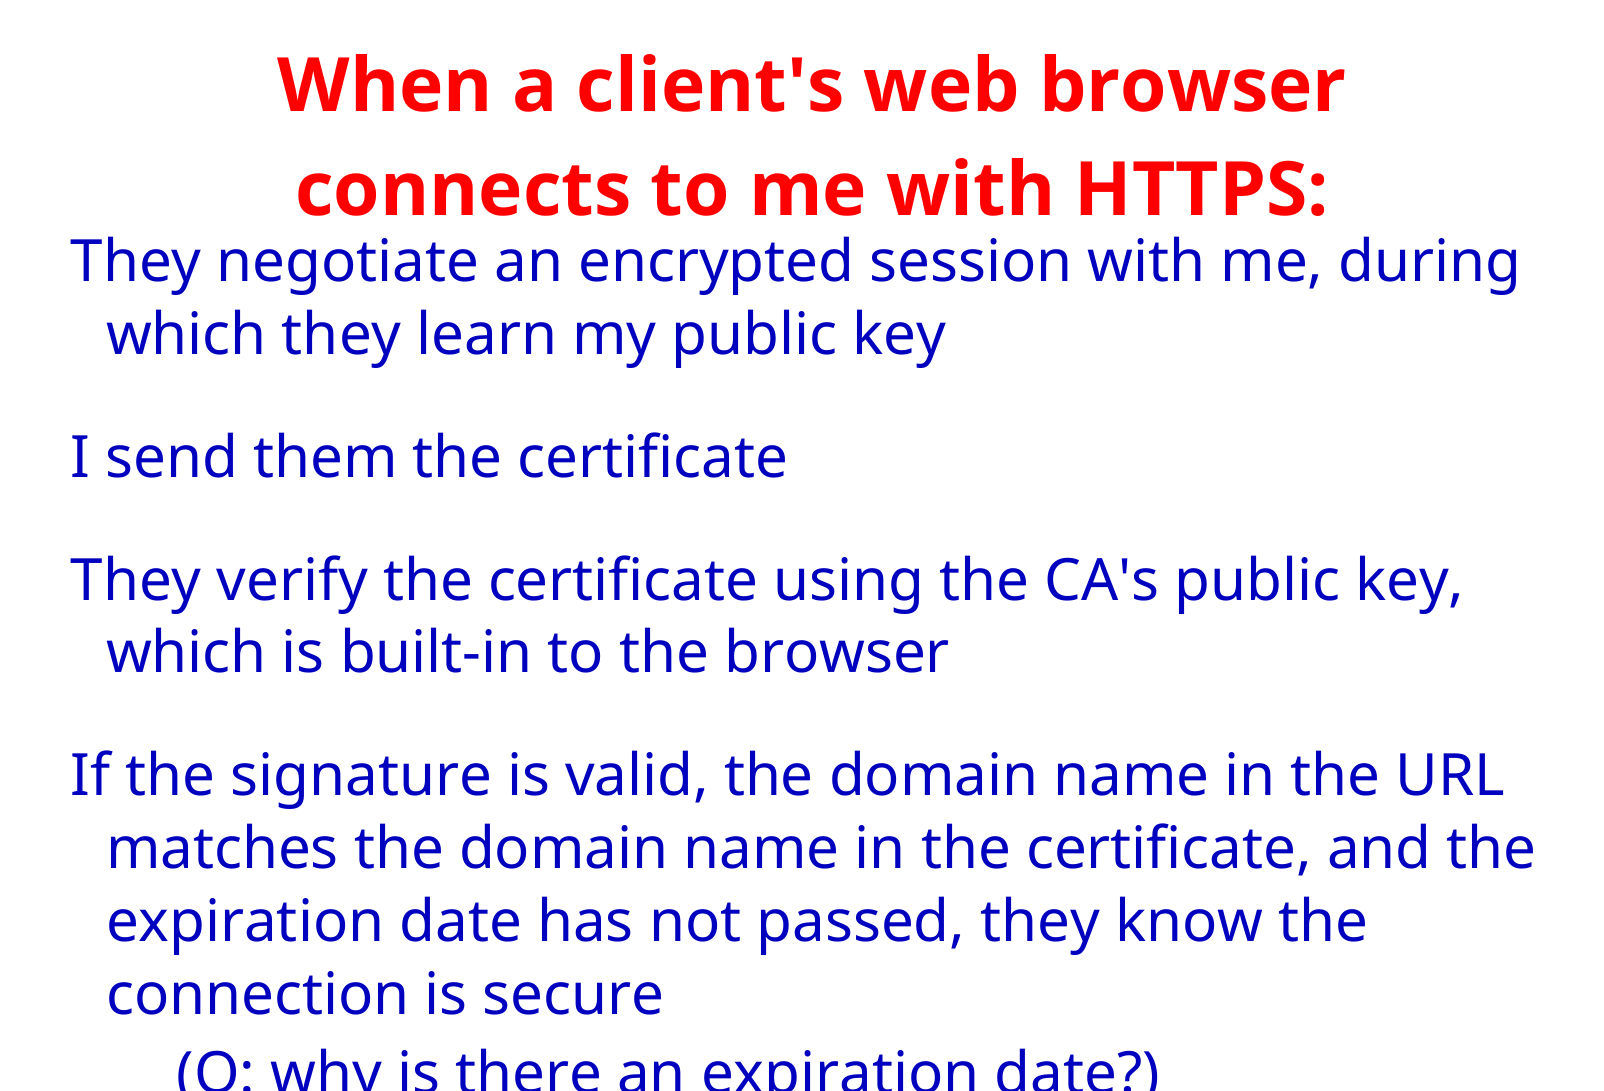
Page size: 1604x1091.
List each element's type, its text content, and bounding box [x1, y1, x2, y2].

list They negotiate an encrypted session with me, during which they learn my public key I send them the certificate They verify the certificate using the CA's public key, which is built-in to the browser If the signature is valid, the domain name in the URL matches the domain name in the certificate, and the expiration date has not passed, they know the connection is secure (Q: why is there an expiration date?) [35, 223, 1564, 1027]
title When a client's web browser connects to me with HTTPS: [193, 28, 1432, 207]
